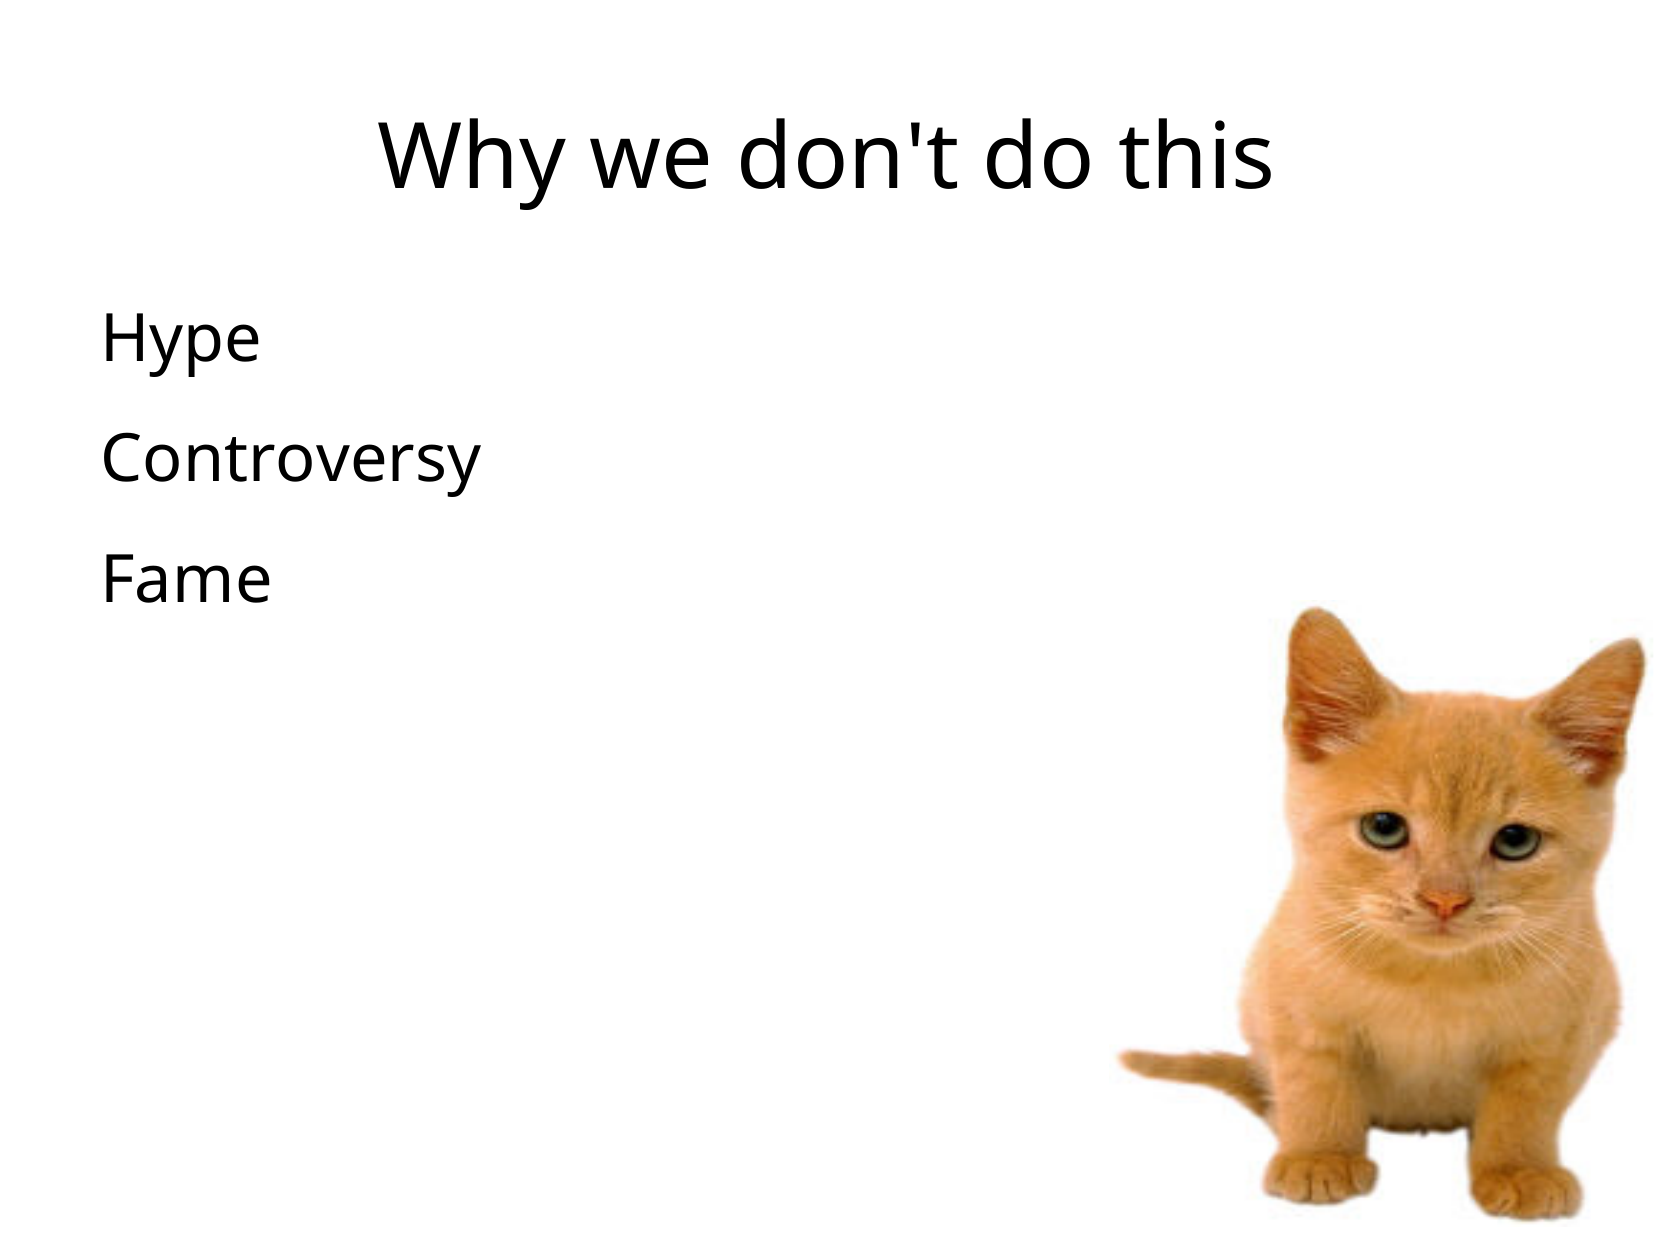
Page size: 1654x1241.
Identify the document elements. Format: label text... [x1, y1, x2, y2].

list Hype Controversy Fame [82, 290, 1571, 1109]
title Why we don't do this [82, 49, 1571, 257]
picture [1109, 600, 1654, 1227]
